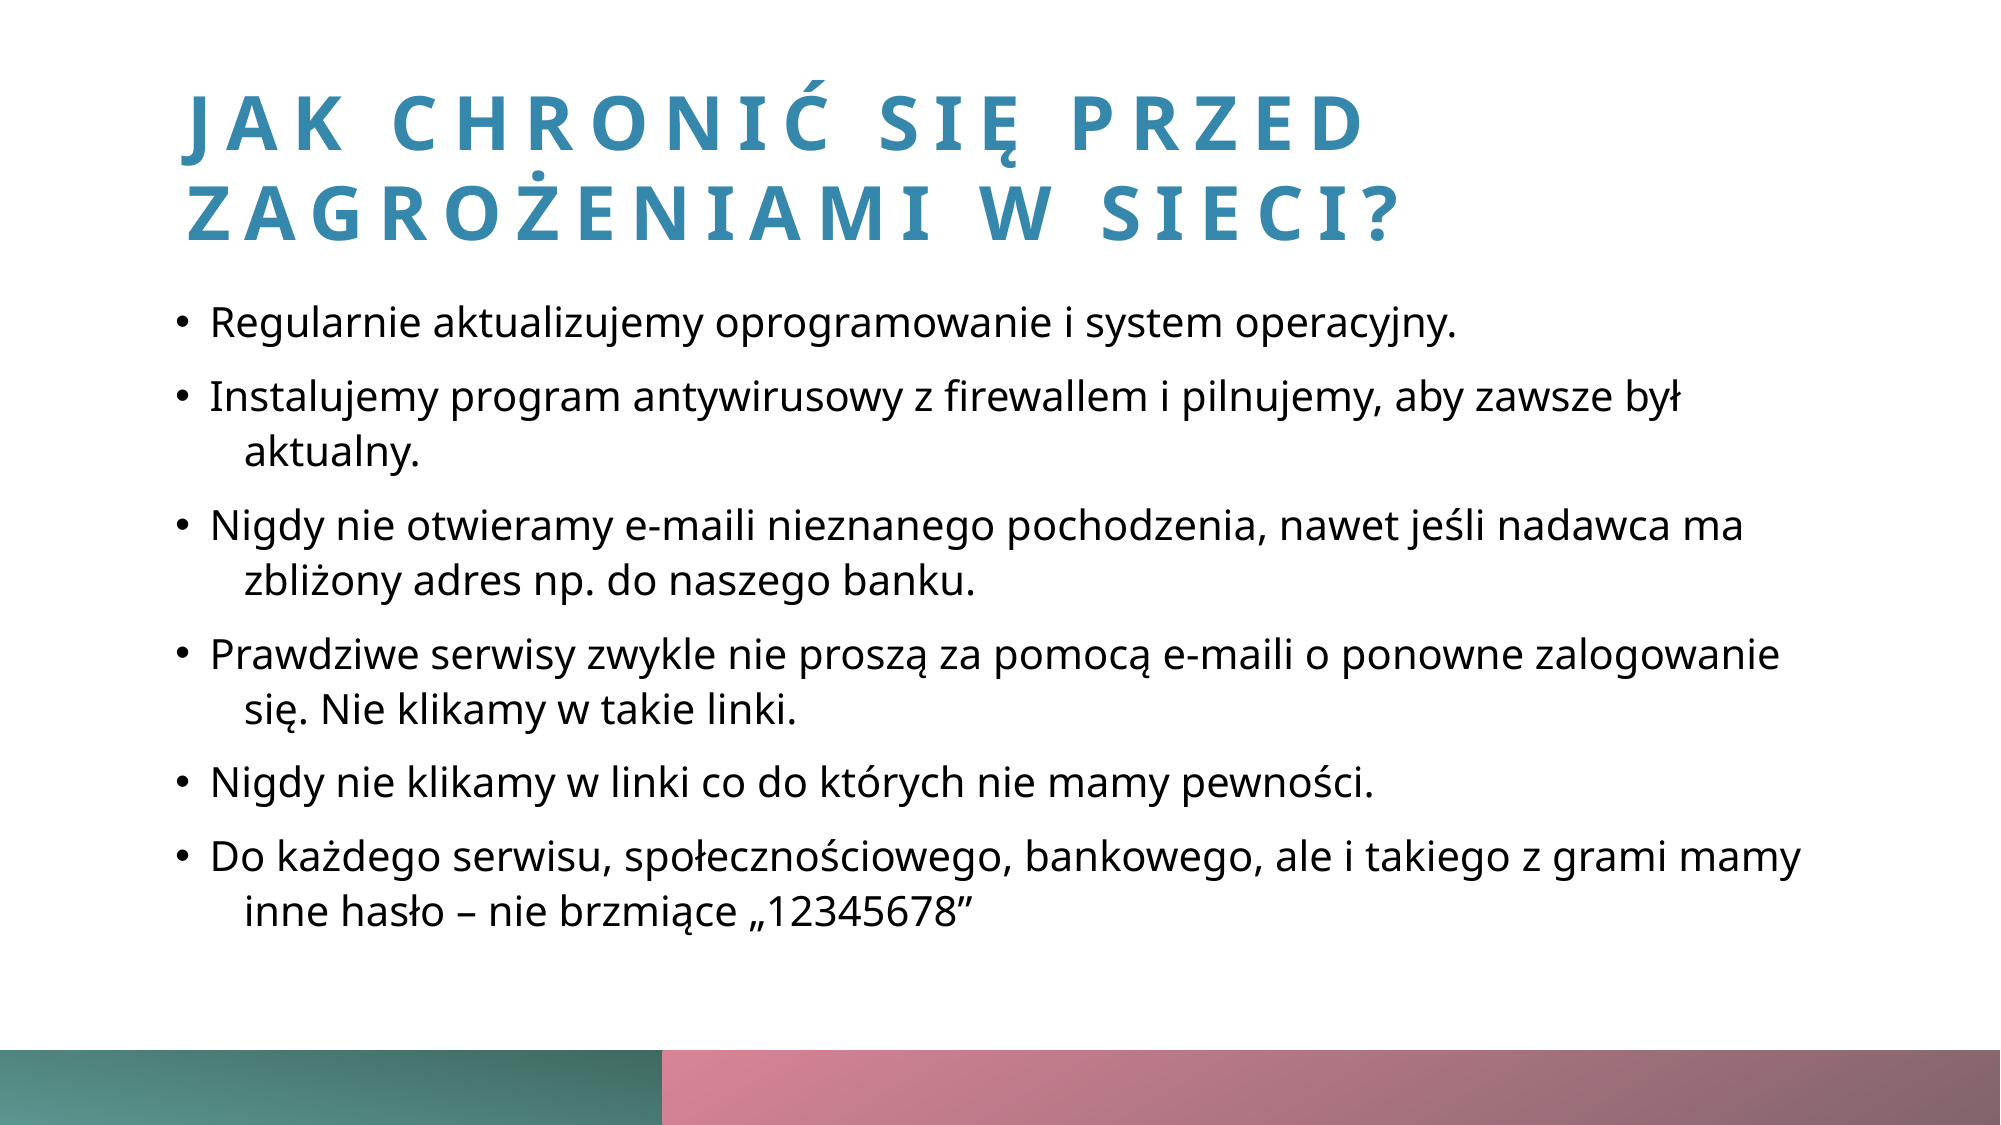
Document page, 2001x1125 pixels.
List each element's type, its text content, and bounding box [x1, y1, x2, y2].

list Regularnie aktualizujemy oprogramowanie i system operacyjny. Instalujemy program antywirusowy z firewallem i pilnujemy, aby zawsze był aktualny. Nigdy nie otwieramy e-maili nieznanego pochodzenia, nawet jeśli nadawca ma zbliżony adres np. do naszego banku. Prawdziwe serwisy zwykle nie proszą za pomocą e-maili o ponowne zalogowanie się. Nie klikamy w takie linki. Nigdy nie klikamy w linki co do których nie mamy pewności. Do każdego serwisu, społecznościowego, bankowego, ale i takiego z grami mamy inne hasło – nie brzmiące „12345678” [175, 291, 1856, 941]
title Jak chronić się przed zagrożeniami w sieci? [187, 53, 1868, 256]
